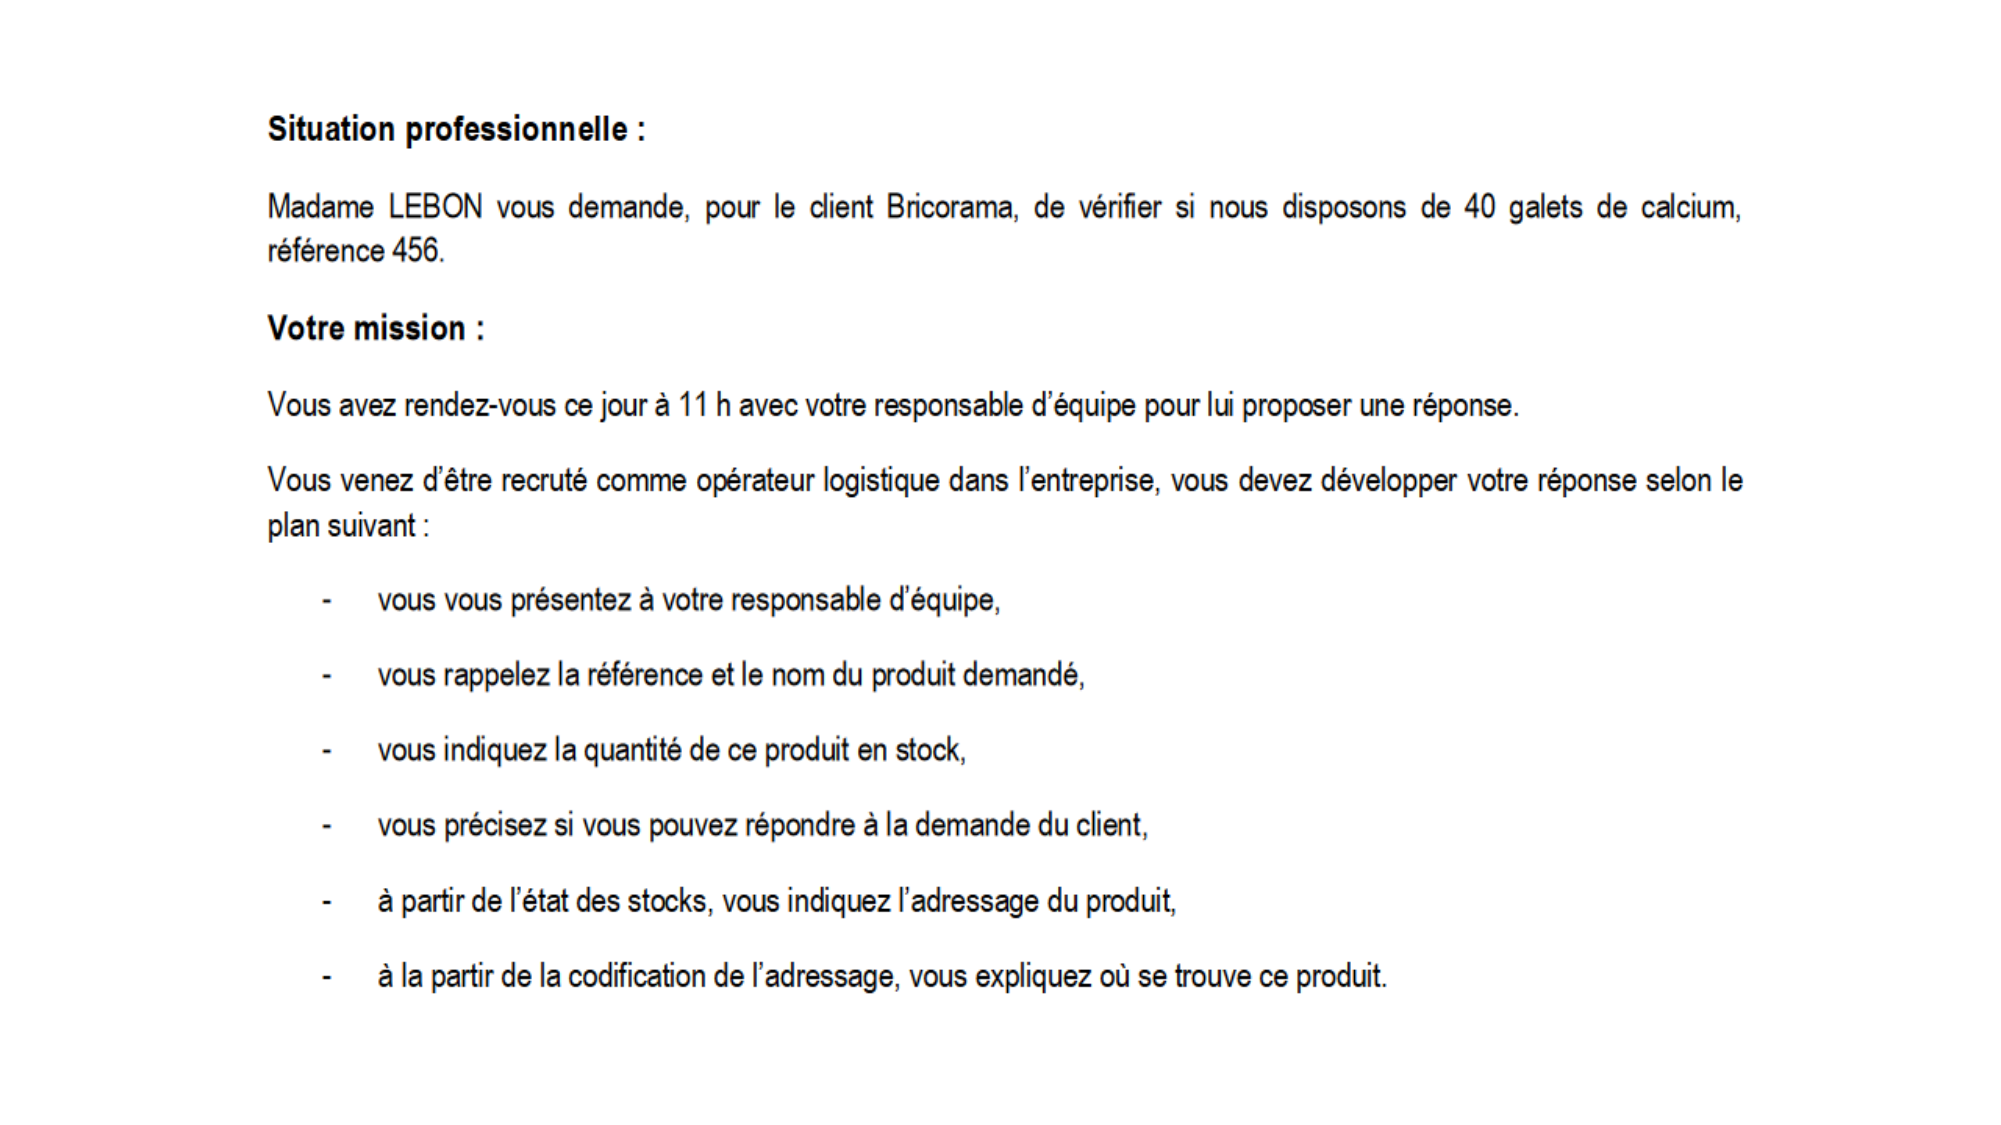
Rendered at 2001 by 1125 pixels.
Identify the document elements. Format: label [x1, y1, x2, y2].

picture [224, 94, 1776, 1031]
